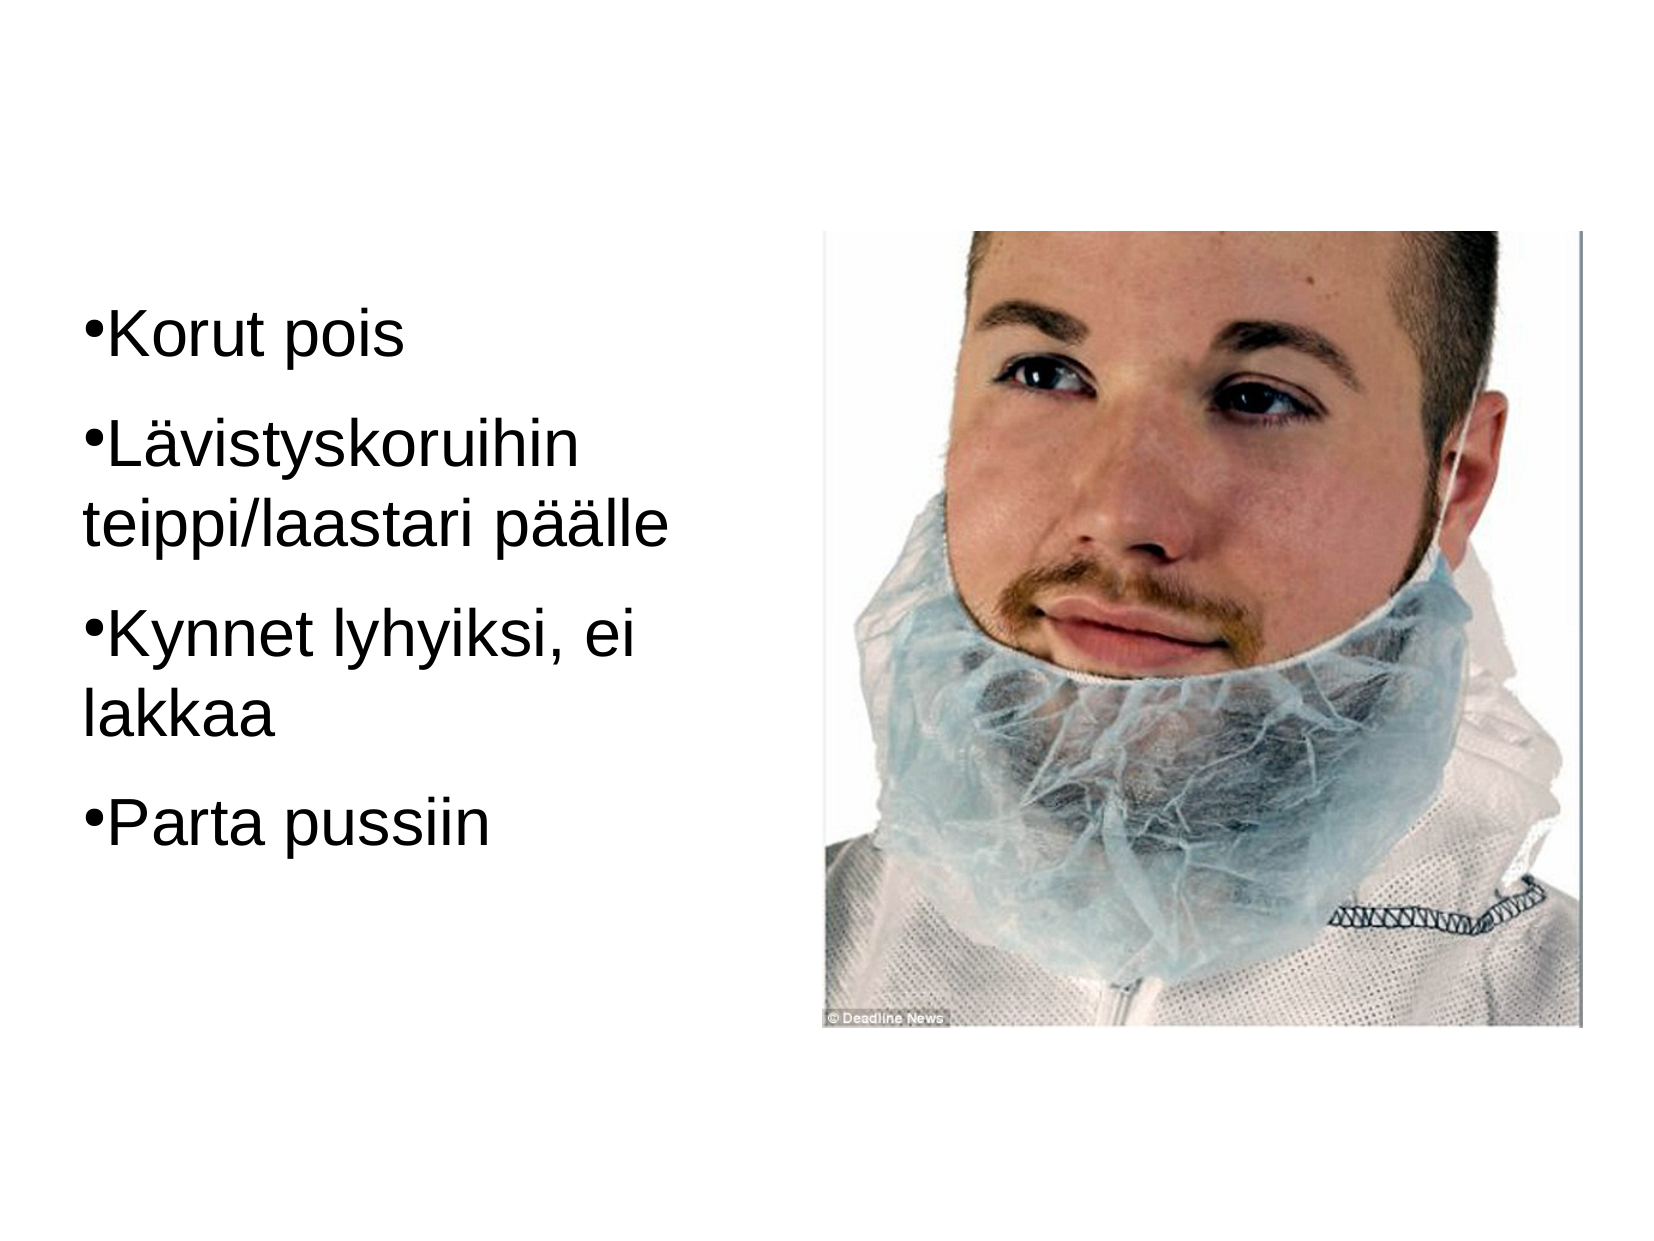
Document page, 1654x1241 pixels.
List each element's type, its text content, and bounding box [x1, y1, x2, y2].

picture [822, 231, 1583, 1028]
list Korut pois Lävistyskoruihin teippi/laastari päälle Kynnet lyhyiksi, ei lakkaa Parta pussiin [82, 290, 809, 1010]
